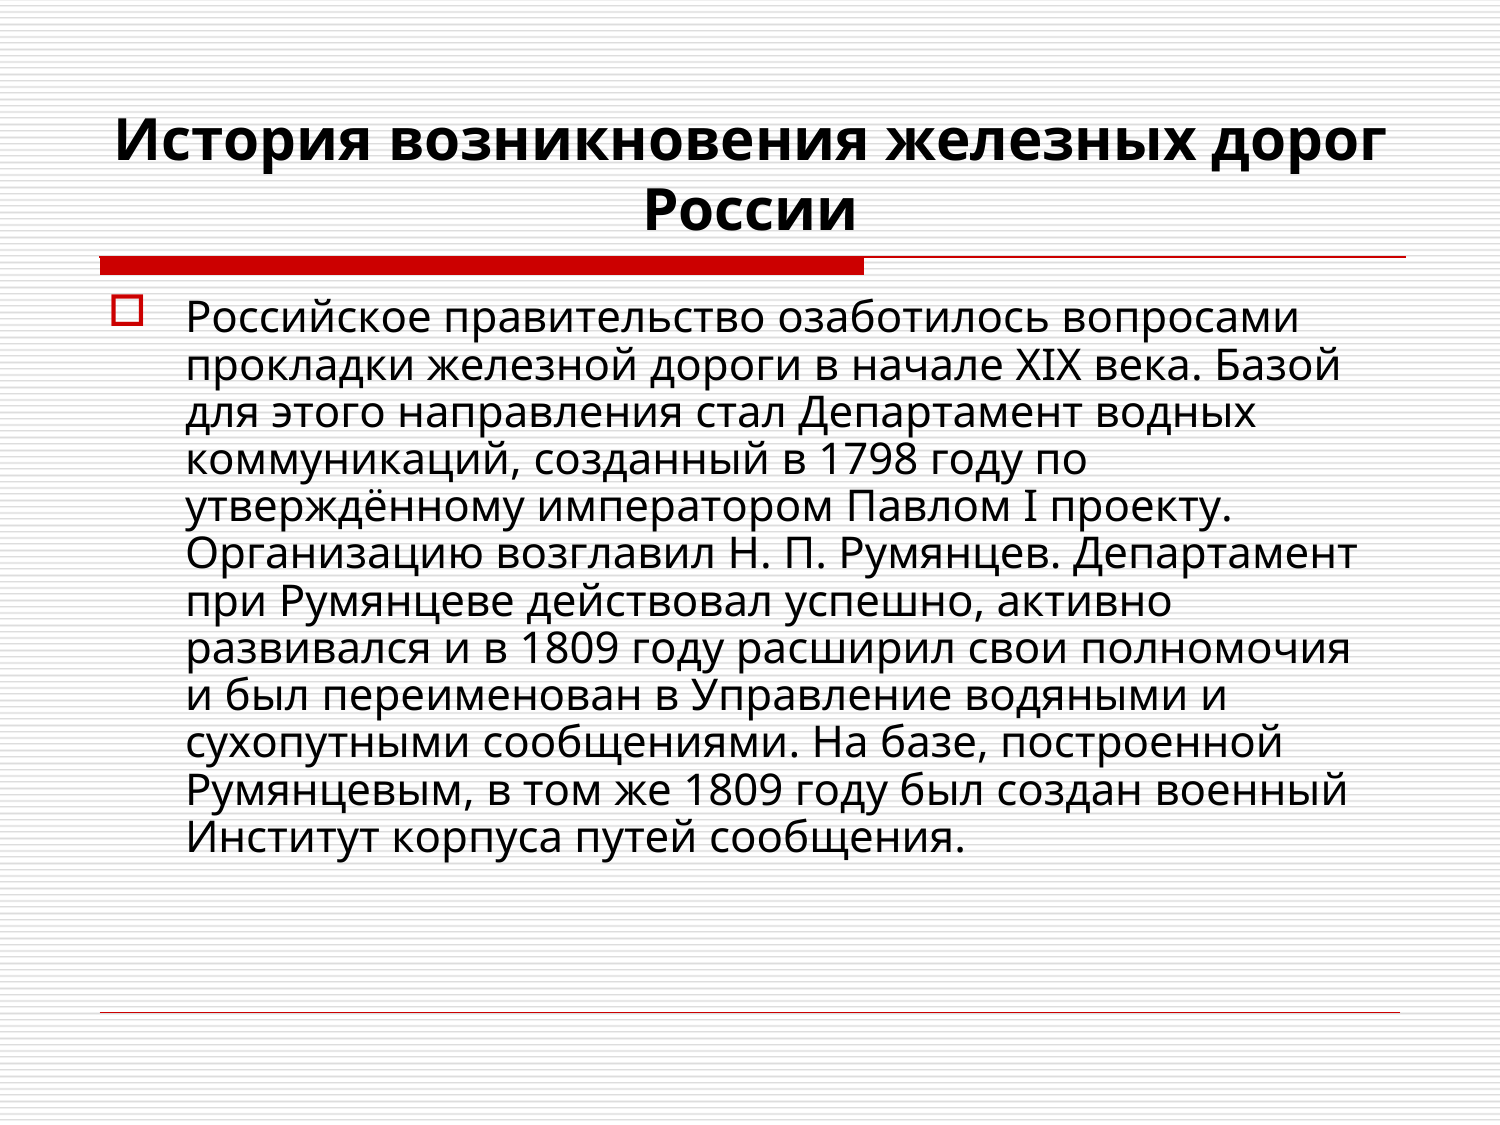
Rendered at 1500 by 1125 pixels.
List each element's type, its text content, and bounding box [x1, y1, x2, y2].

picture [0, 0, 1500, 1125]
list Российское правительство озаботилось вопросами прокладки железной дороги в начале XIX века. Базой для этого направления стал Департамент водных коммуникаций, созданный в 1798 году по утверждённому императором Павлом I проекту. Организацию возглавил Н. П. Румянцев. Департамент при Румянцеве действовал успешно, активно развивался и в 1809 году расширил свои полномочия и был переименован в Управление водяными и сухопутными сообщениями. На базе, построенной Румянцевым, в том же 1809 году был создан военный Институт корпуса путей сообщения. [92, 287, 1406, 988]
title История возникновения железных дорог России [94, 50, 1407, 250]
